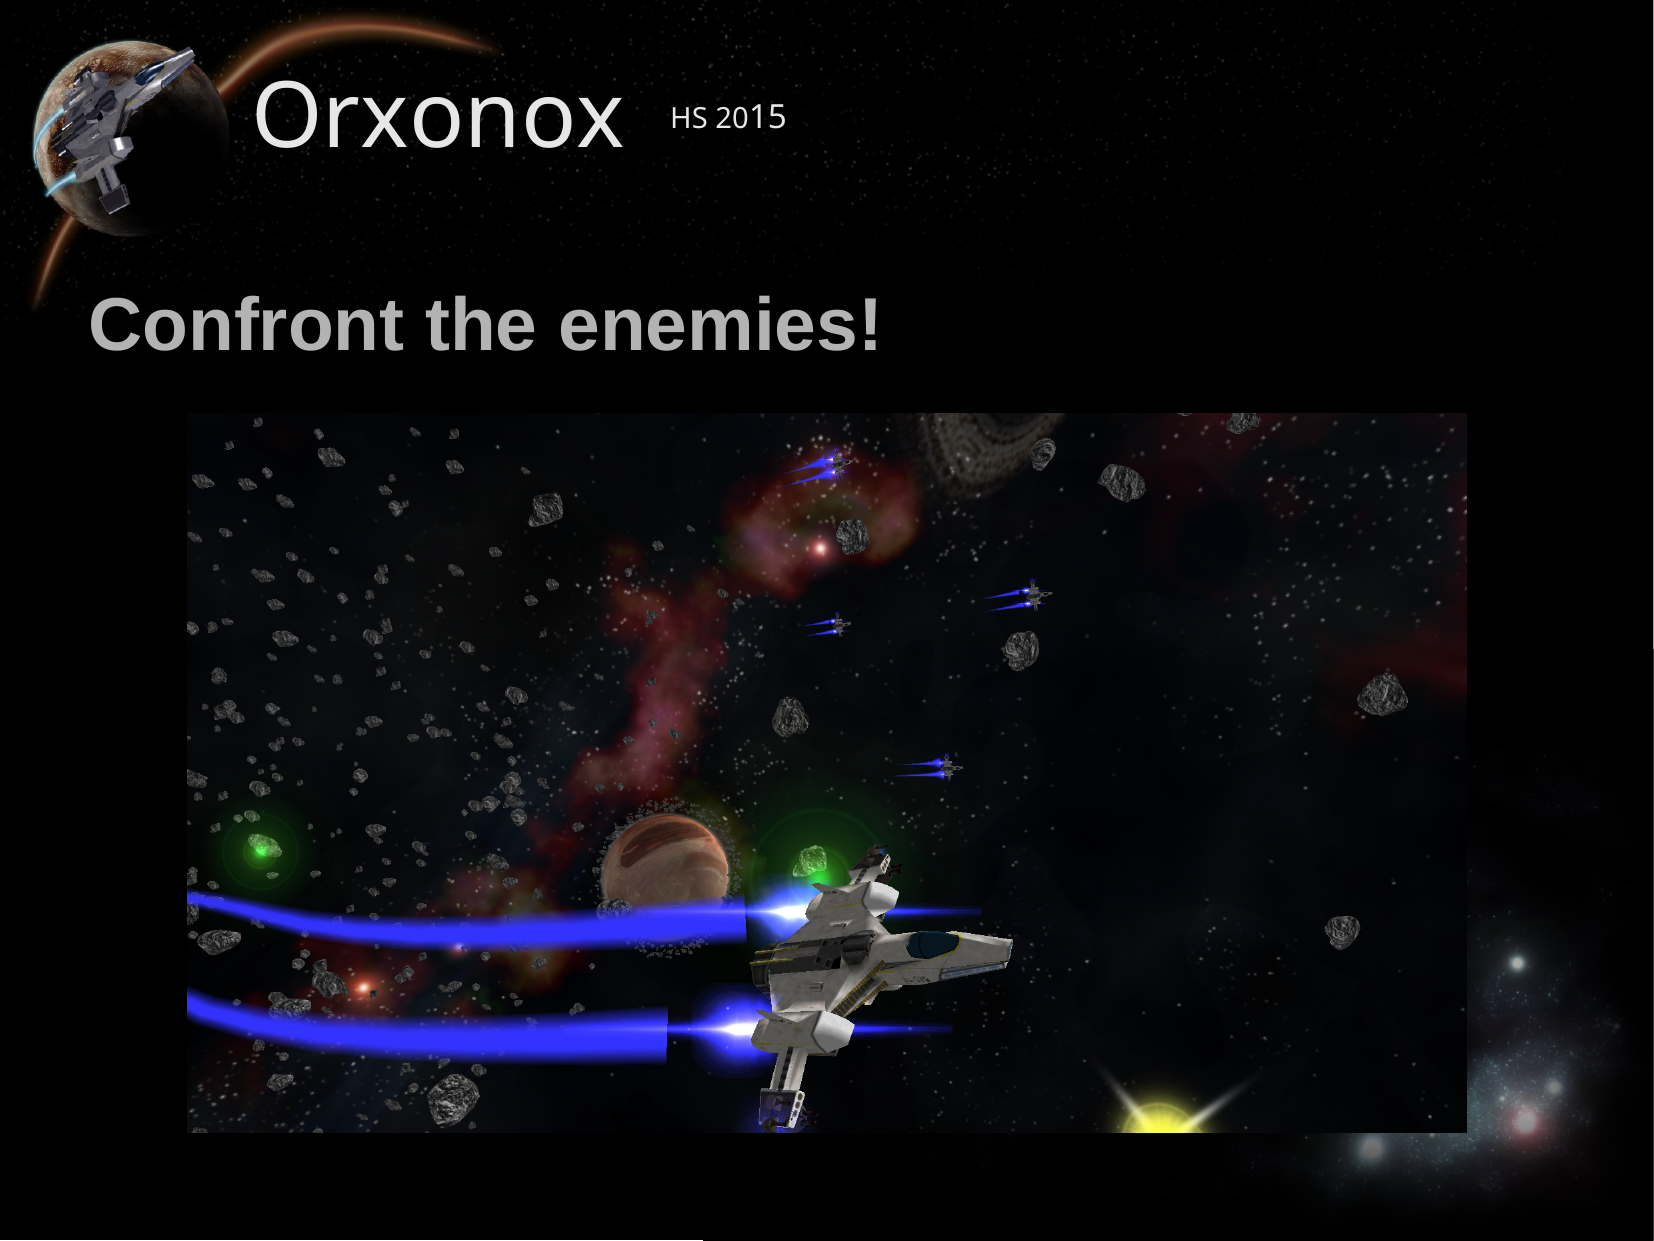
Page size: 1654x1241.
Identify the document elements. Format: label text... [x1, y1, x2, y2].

picture [0, 0, 1654, 1241]
title Confront the enemies! [88, 265, 1577, 384]
